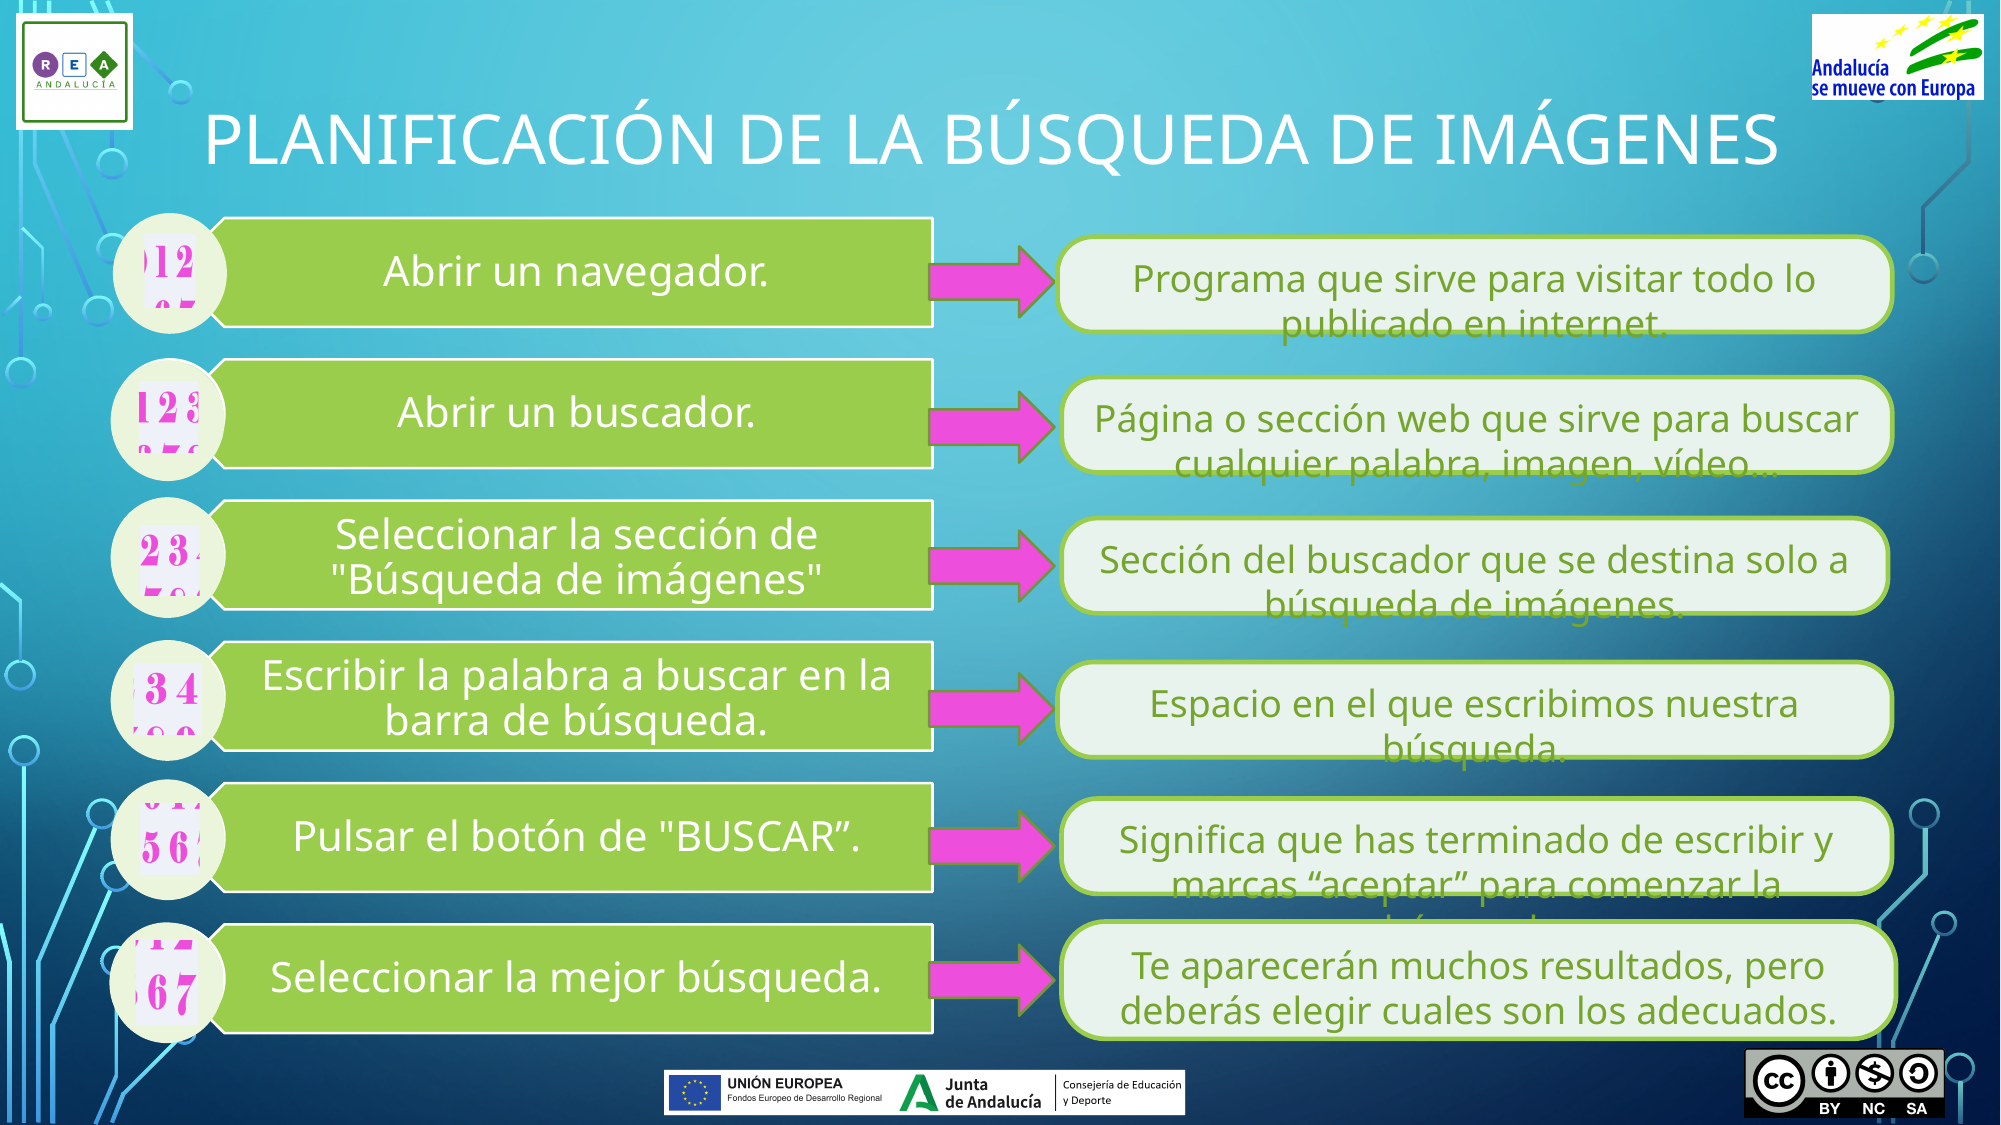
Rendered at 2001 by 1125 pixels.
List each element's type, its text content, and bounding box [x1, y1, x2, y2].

text_box [929, 944, 1055, 1016]
picture [140, 525, 200, 596]
text_box Sección del buscador que se destina solo a búsqueda de imágenes. [1061, 518, 1889, 614]
picture [16, 13, 133, 130]
text_box [111, 498, 225, 617]
picture [138, 381, 199, 453]
picture [140, 803, 200, 875]
text_box Significa que has terminado de escribir y marcas “aceptar” para comenzar la búsqueda. [1061, 798, 1892, 894]
text_box [929, 530, 1055, 602]
text_box [111, 359, 225, 480]
text_box [929, 391, 1055, 463]
picture [133, 663, 202, 735]
text_box Escribir la palabra a buscar en la barra de búsqueda. [209, 641, 933, 751]
text_box [111, 641, 225, 760]
text_box Pulsar el botón de "BUSCAR”. [209, 783, 933, 892]
text_box [929, 673, 1055, 745]
picture [1812, 14, 1984, 100]
text_box Espacio en el que escribimos nuestra búsqueda. [1057, 662, 1893, 758]
text_box [929, 246, 1055, 318]
text_box Seleccionar la mejor búsqueda. [209, 924, 933, 1034]
picture [135, 940, 199, 1025]
picture [144, 234, 196, 308]
text_box [110, 923, 225, 1042]
text_box Te aparecerán muchos resultados, pero deberás elegir cuales son los adecuados. [1061, 921, 1897, 1039]
text_box Abrir un navegador. [210, 218, 933, 327]
text_box [929, 810, 1055, 882]
picture [1744, 1048, 1945, 1118]
picture [624, 1068, 1225, 1119]
text_box [114, 214, 226, 333]
text_box Página o sección web que sirve para buscar cualquier palabra, imagen, vídeo... [1061, 377, 1893, 473]
text_box Abrir un buscador. [209, 359, 933, 469]
text_box [111, 780, 225, 899]
title Planificación de la búsqueda de imágenes [187, 62, 1813, 305]
text_box Programa que sirve para visitar todo lo publicado en internet. [1057, 236, 1893, 333]
text_box Seleccionar la sección de "Búsqueda de imágenes" [208, 500, 933, 610]
